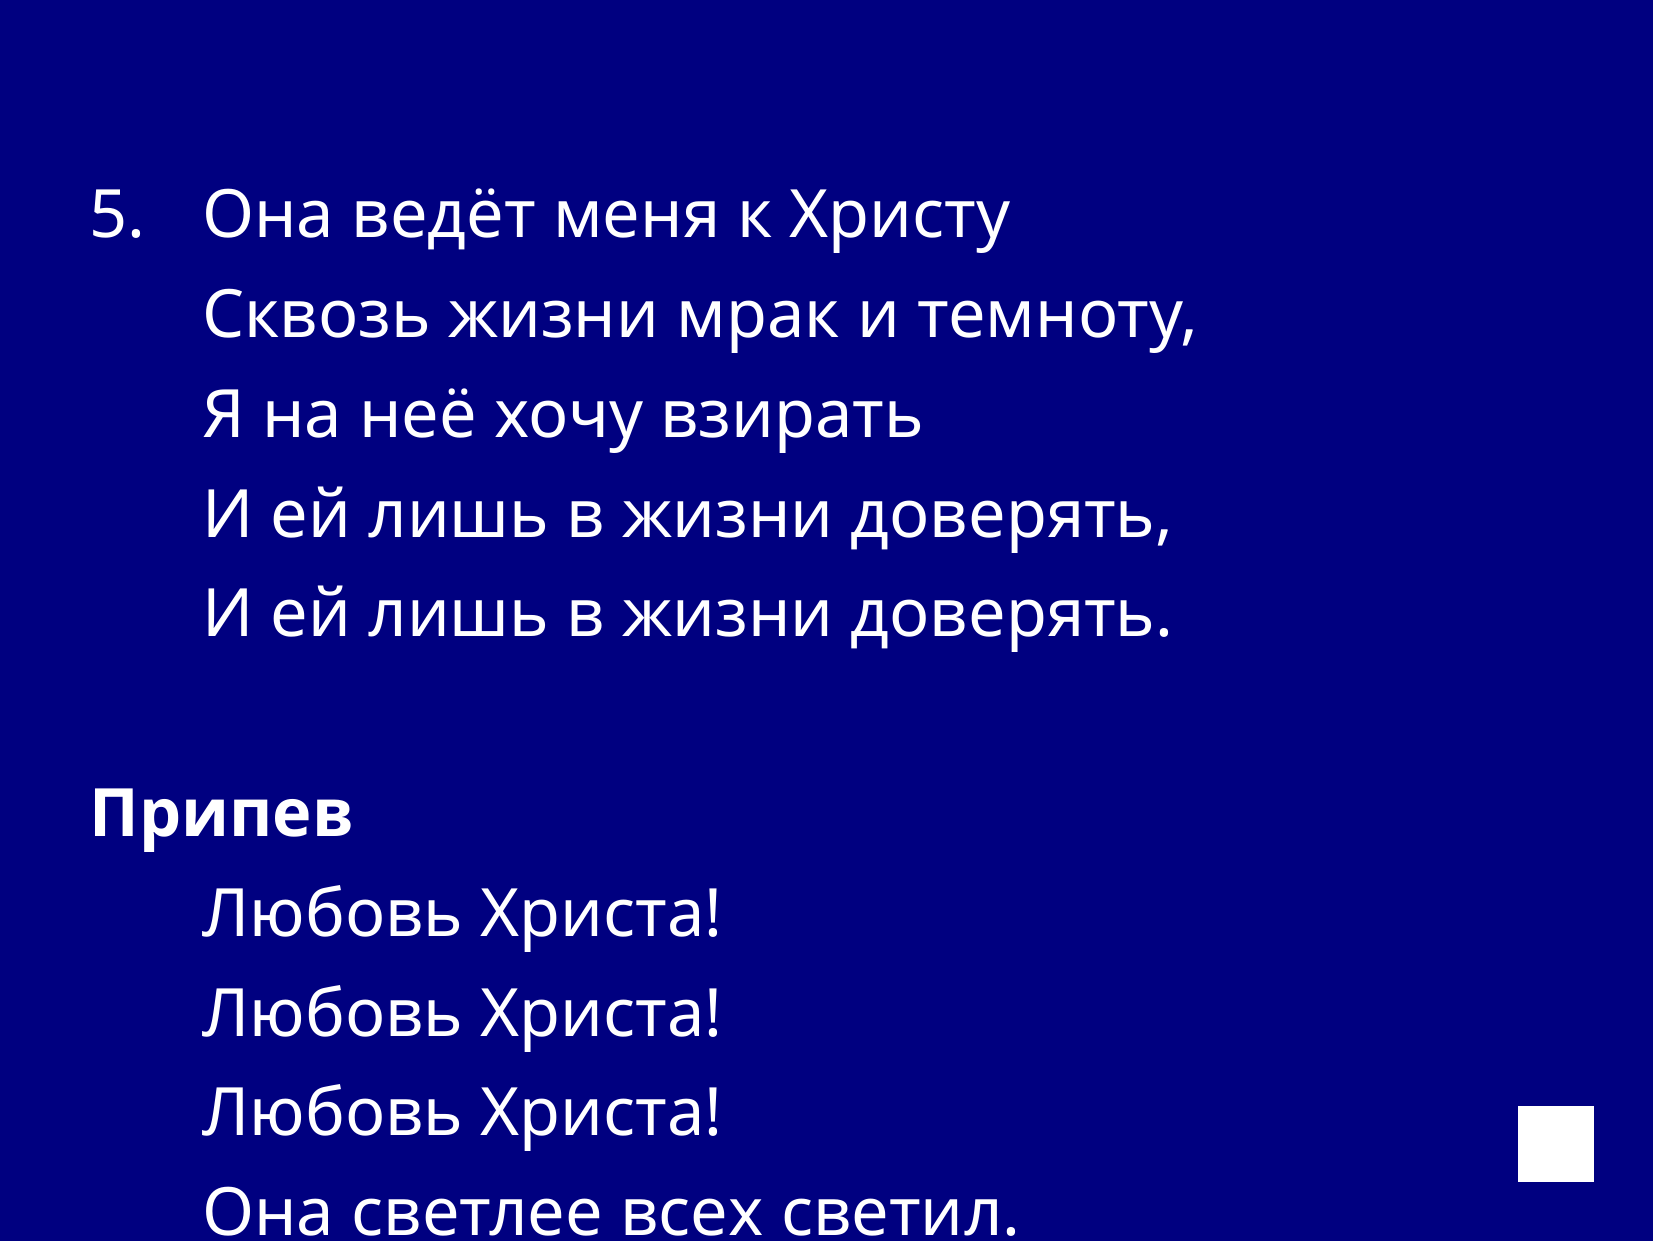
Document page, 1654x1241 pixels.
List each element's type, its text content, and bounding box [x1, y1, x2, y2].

text_box [1518, 1106, 1594, 1182]
text_box 5. Она ведёт меня к Христу Сквозь жизни мрак и темноту, Я на неё хочу взирать И ей лишь в жизни доверять, И ей лишь в жизни доверять. Припев Любовь Христа! Любовь Христа! Любовь Христа! Она светлее всех светил. [75, 150, 1576, 1163]
